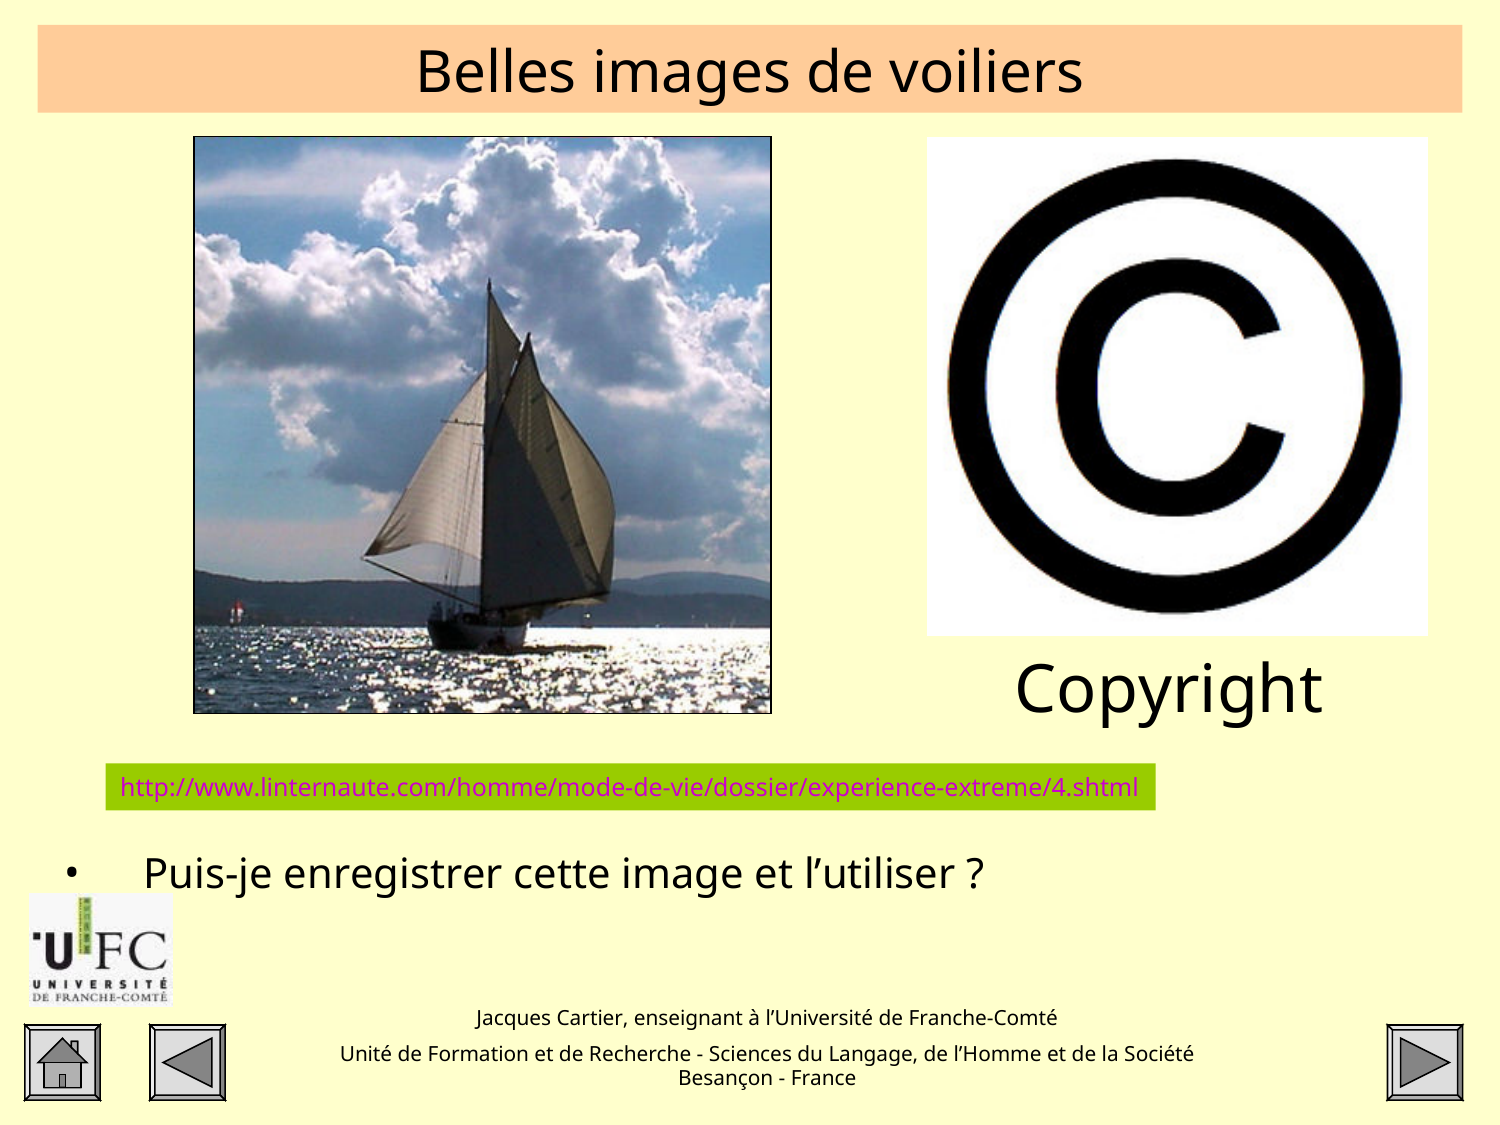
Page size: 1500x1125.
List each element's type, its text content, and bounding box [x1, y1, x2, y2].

list Puis-je enregistrer cette image et l’utiliser ? [64, 846, 1440, 929]
picture [29, 893, 173, 1007]
picture [194, 137, 771, 713]
text_box Copyright [950, 645, 1388, 736]
title Belles images de voiliers [37, 24, 1463, 113]
text_box http://www.linternaute.com/homme/mode-de-vie/dossier/experience-extreme/4.shtml [105, 763, 1156, 811]
picture [927, 137, 1428, 636]
